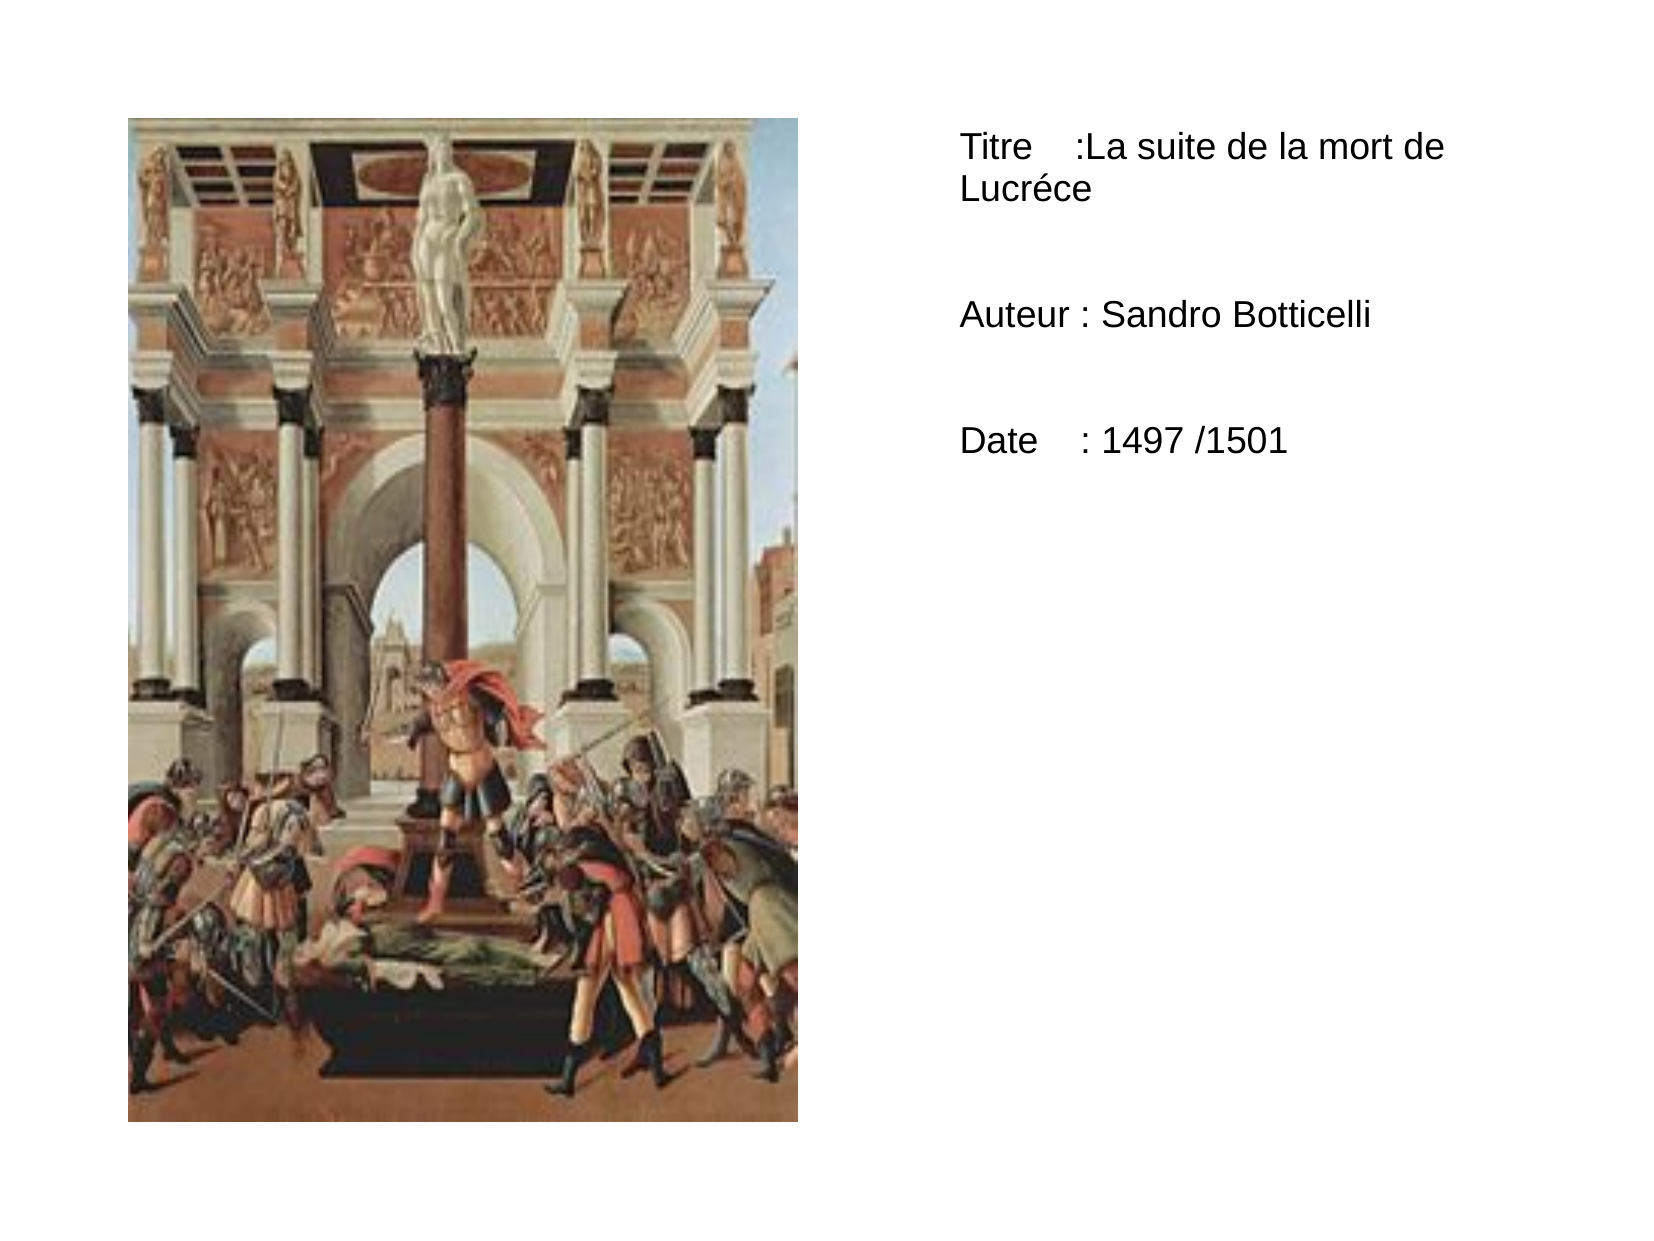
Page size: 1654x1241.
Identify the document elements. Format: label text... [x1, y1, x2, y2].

picture [128, 118, 798, 1123]
text_box Titre :La suite de la mort de Lucréce Auteur : Sandro Botticelli Date : 1497 /1501 [944, 118, 1595, 1241]
